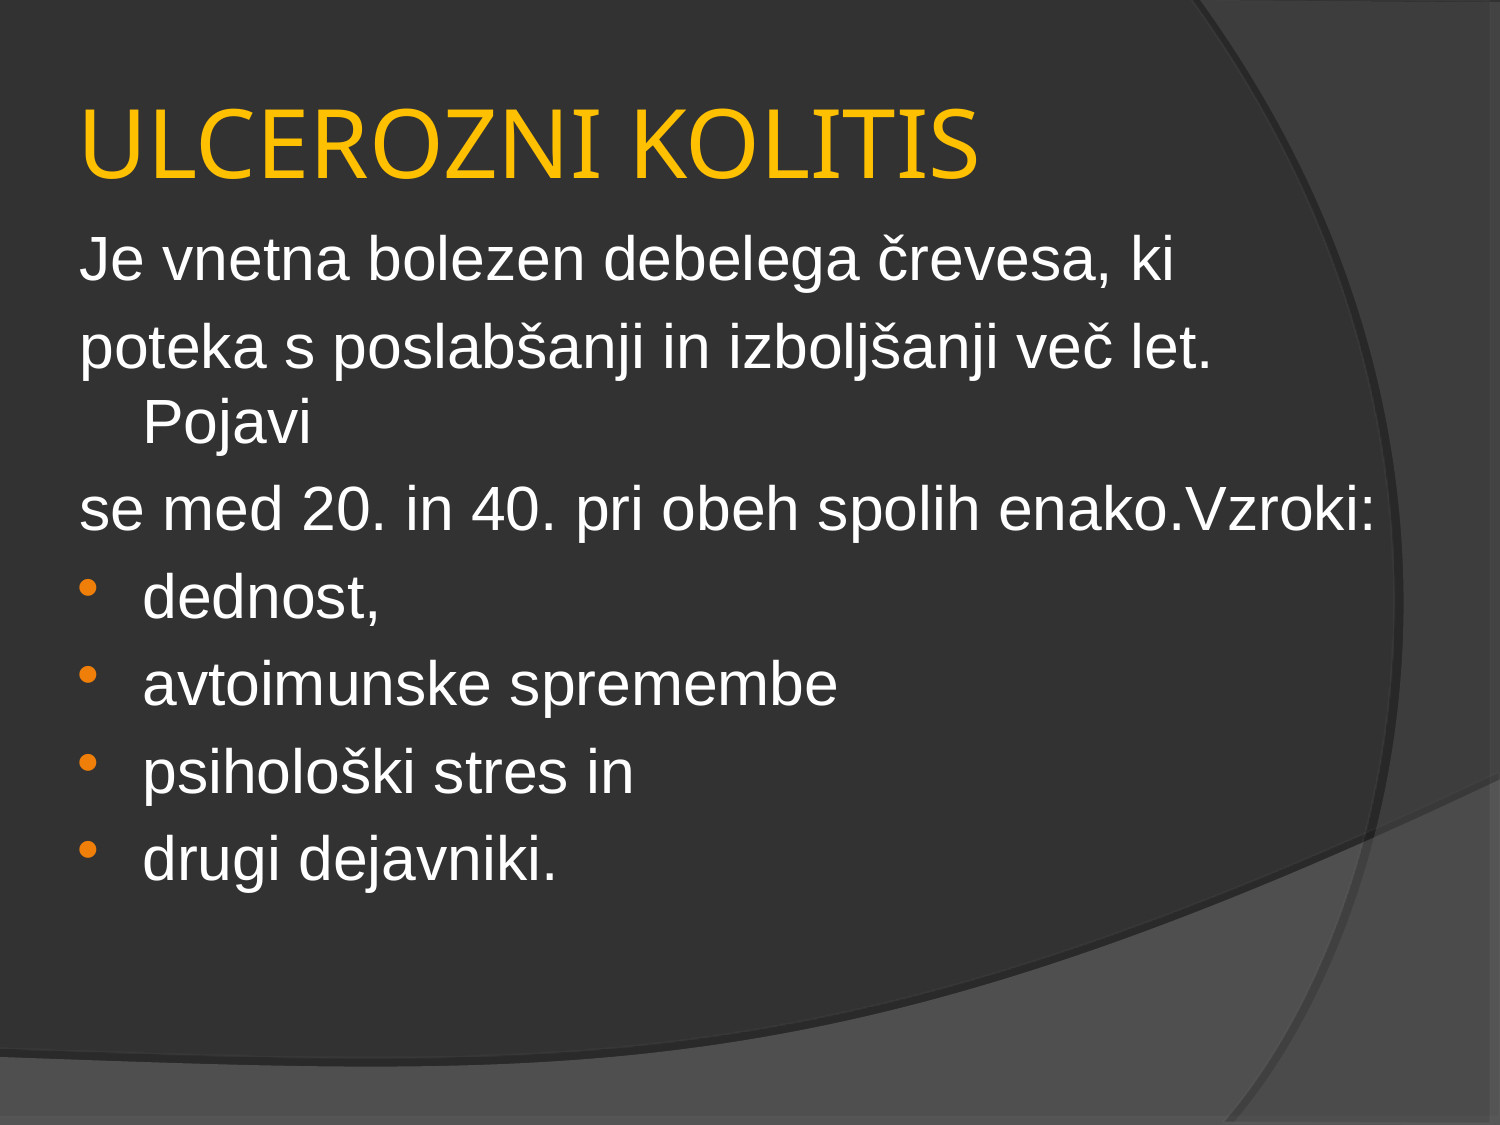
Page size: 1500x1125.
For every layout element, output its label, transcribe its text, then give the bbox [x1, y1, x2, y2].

list Je vnetna bolezen debelega črevesa, ki poteka s poslabšanji in izboljšanji več let. Pojavi se med 20. in 40. pri obeh spolih enako.Vzroki: dednost, avtoimunske spremembe psihološki stres in drugi dejavniki. [58, 210, 1418, 1005]
title ULCEROZNI KOLITIS [70, 46, 1296, 210]
